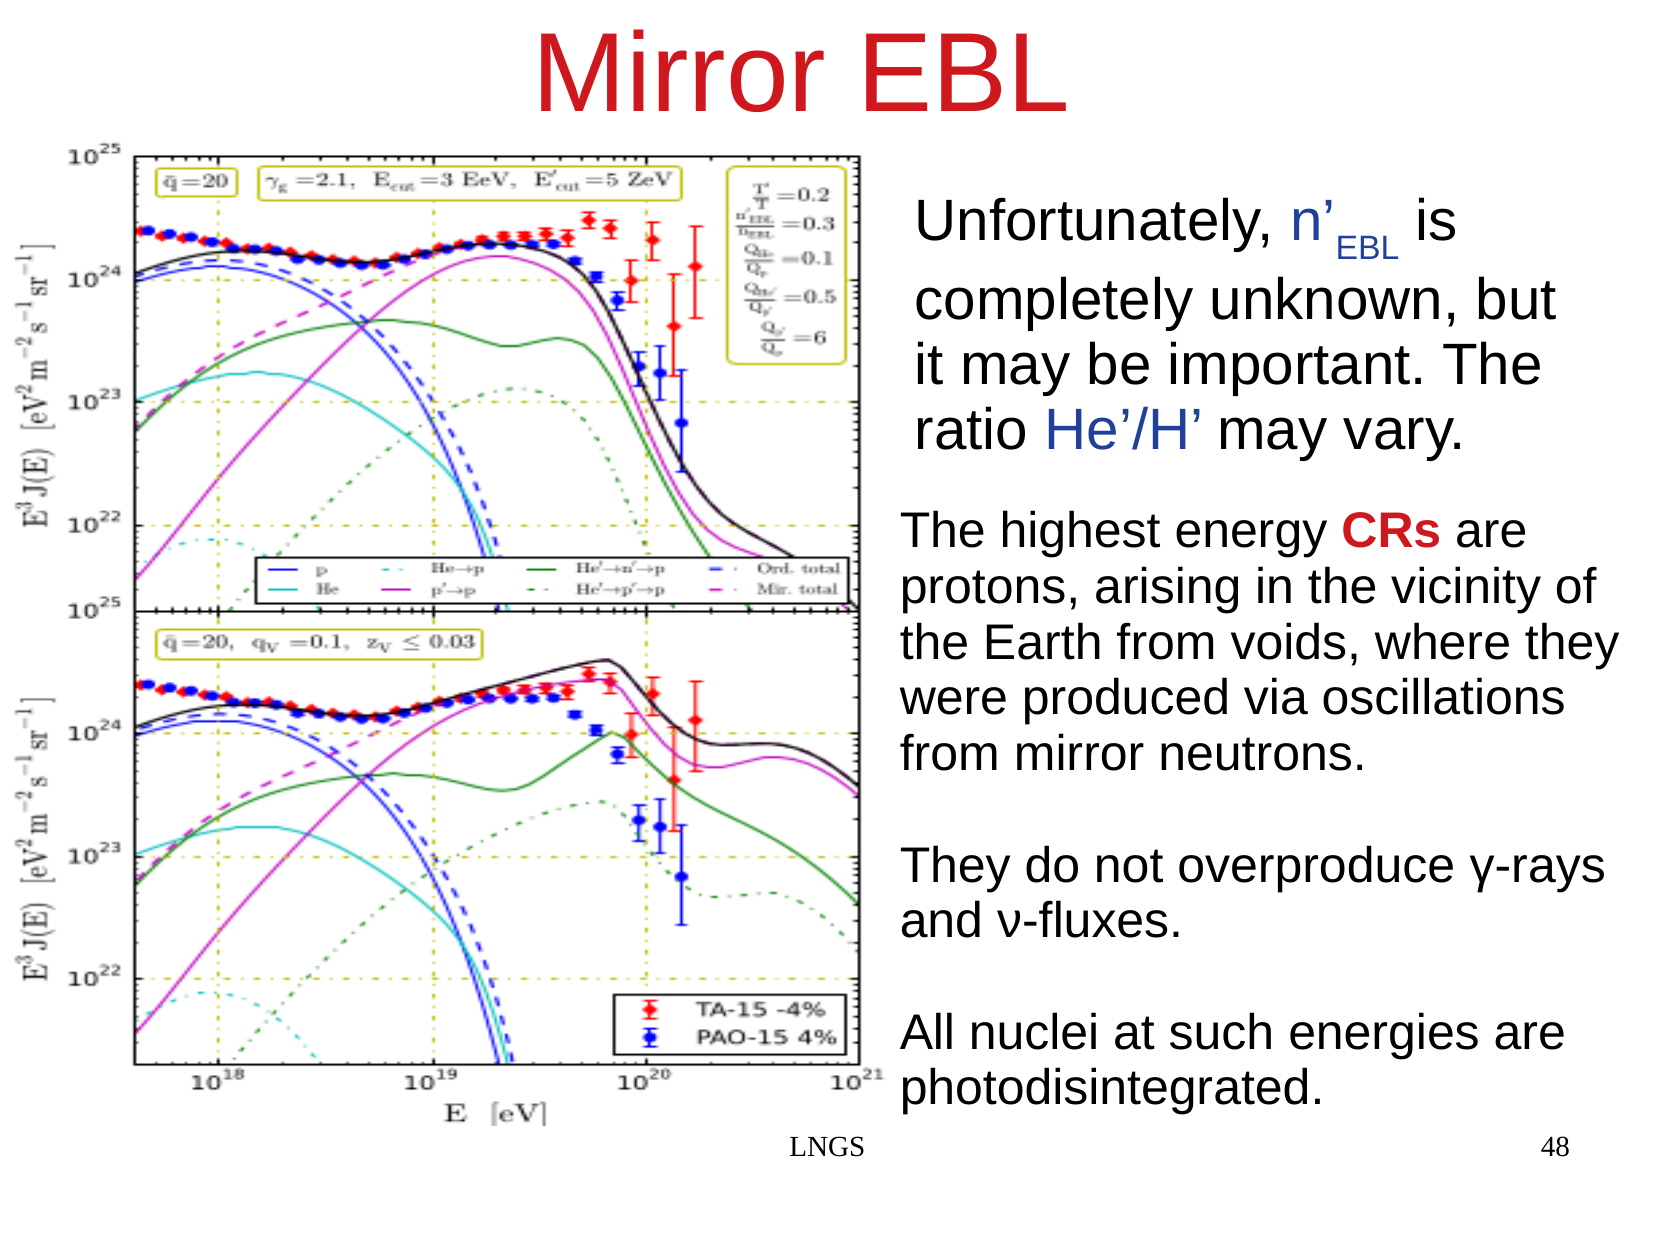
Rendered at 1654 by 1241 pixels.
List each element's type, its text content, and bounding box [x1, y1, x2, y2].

text_box Unfortunately, n’EBL is completely unknown, but it may be important. The ratio He’/H’ may vary. [900, 180, 1653, 481]
text_box The highest energy CRs are protons, arising in the vicinity of the Earth from voids, where they were produced via oscillations from mirror neutrons. They do not overproduce γ-rays and ν-fluxes. All nuclei at such energies are photodisintegrated. [885, 495, 1653, 1179]
picture [5, 132, 891, 1126]
title Mirror EBL [57, 9, 1546, 136]
